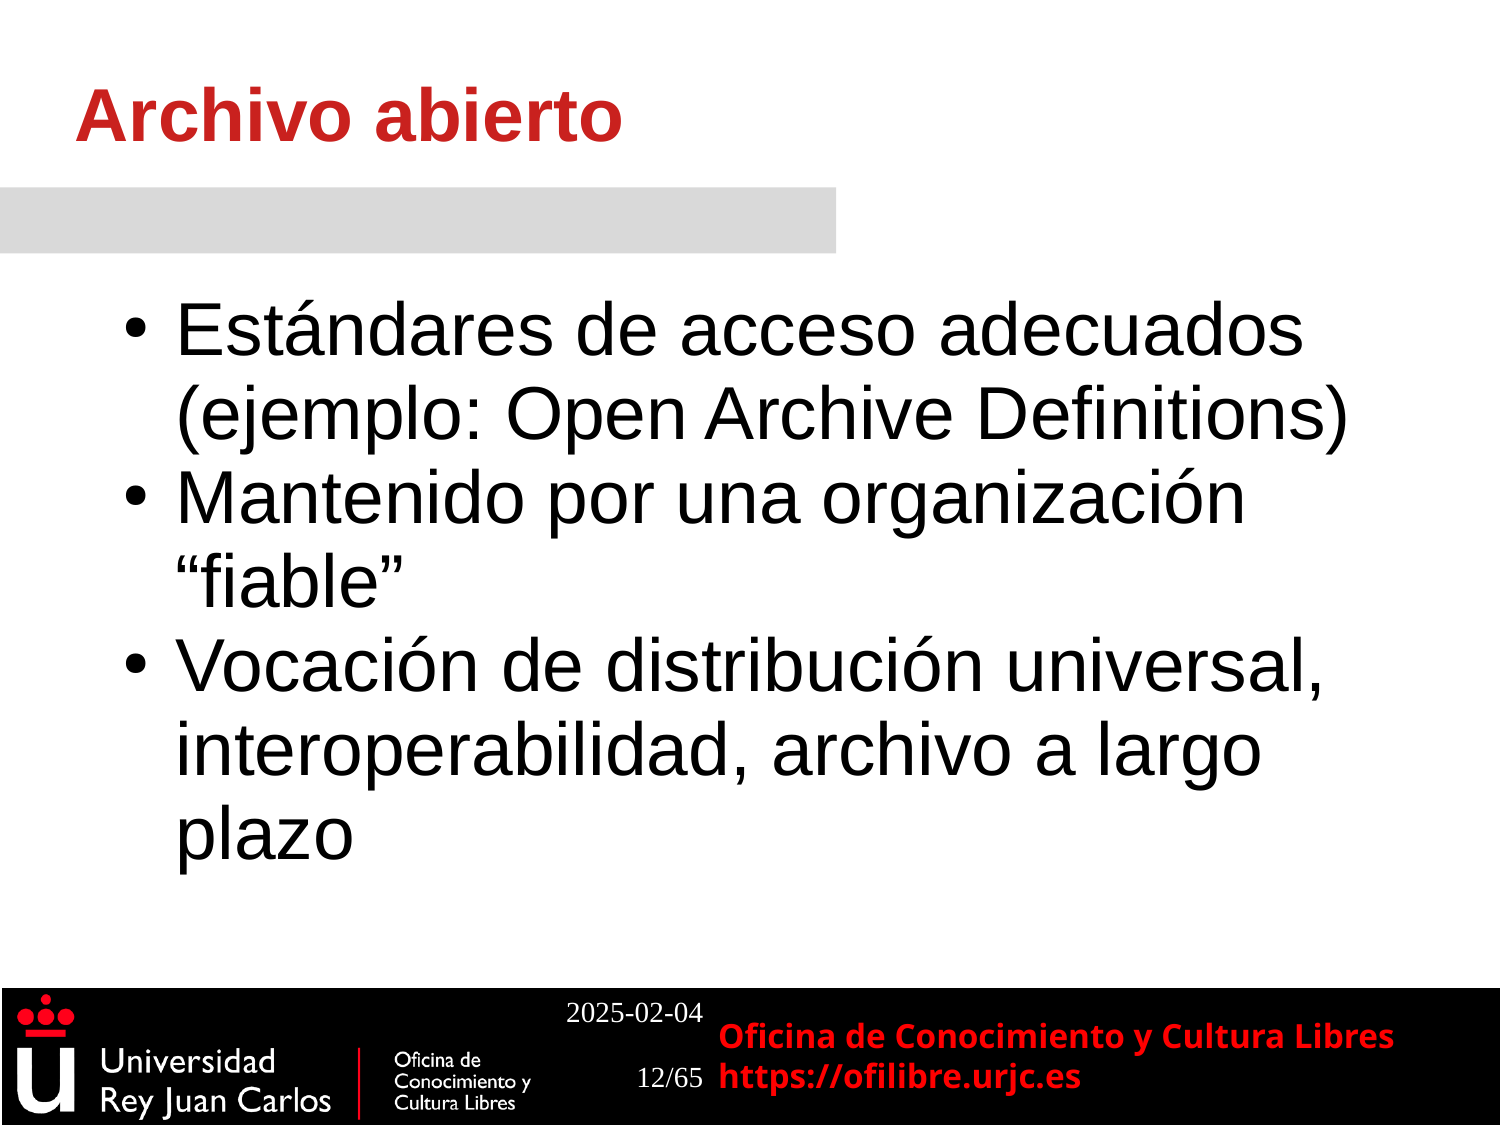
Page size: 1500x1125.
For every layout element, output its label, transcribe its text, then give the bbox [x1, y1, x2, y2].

title [75, 7, 1425, 196]
picture [17, 994, 531, 1120]
text_box Estándares de acceso adecuados (ejemplo: Open Archive Definitions) Mantenido por una organización “fiable” Vocación de distribución universal, interoperabilidad, archivo a largo plazo [90, 280, 1381, 967]
text_box Archivo abierto [60, 66, 691, 249]
